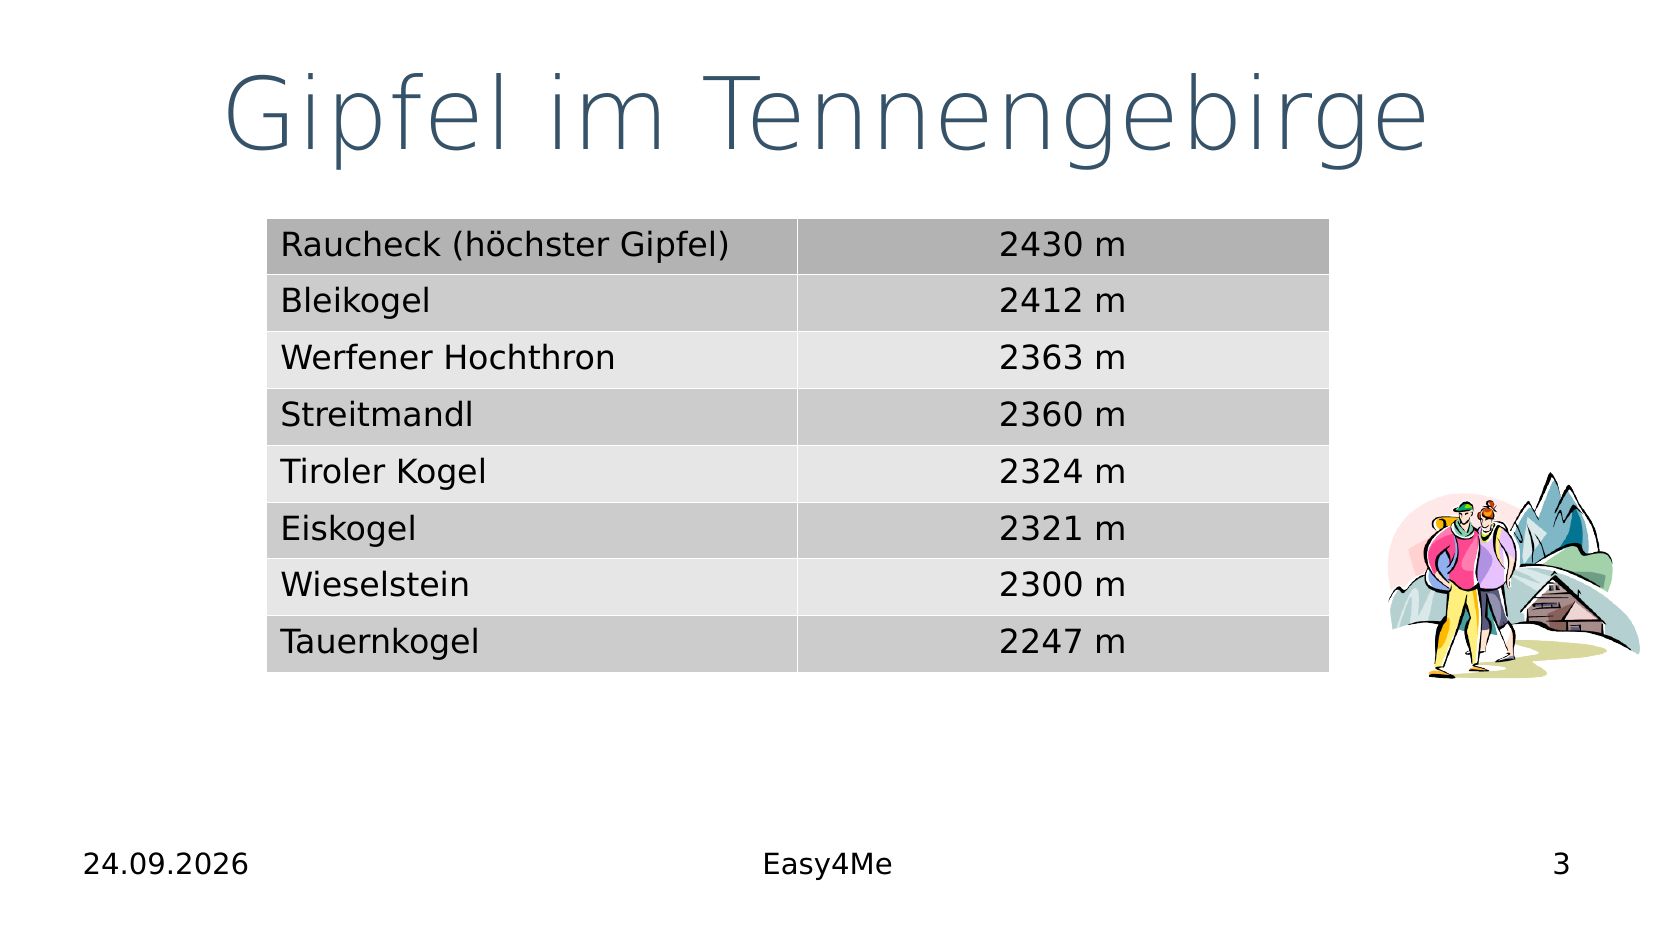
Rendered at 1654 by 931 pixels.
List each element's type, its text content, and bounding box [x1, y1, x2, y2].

table_cell Bleikogel [267, 275, 797, 331]
table_cell Eiskogel [267, 503, 797, 558]
table_cell Werfener Hochthron [267, 332, 797, 388]
table_cell Wieselstein [267, 559, 797, 615]
table_cell 2321 m [798, 503, 1329, 558]
table_cell 2363 m [798, 332, 1329, 388]
picture [1387, 472, 1641, 680]
table_cell 2412 m [798, 275, 1329, 331]
table_header 2430 m [798, 219, 1329, 274]
table_cell 2324 m [798, 446, 1329, 502]
table_header Raucheck (höchster Gipfel) [267, 219, 797, 274]
title Gipfel im Tennengebirge [82, 37, 1571, 193]
table_cell Streitmandl [267, 389, 797, 445]
table_cell 2247 m [798, 616, 1329, 672]
table_cell 2300 m [798, 559, 1329, 615]
table_cell Tiroler Kogel [267, 446, 797, 502]
table_cell 2360 m [798, 389, 1329, 445]
table_cell Tauernkogel [267, 616, 797, 672]
